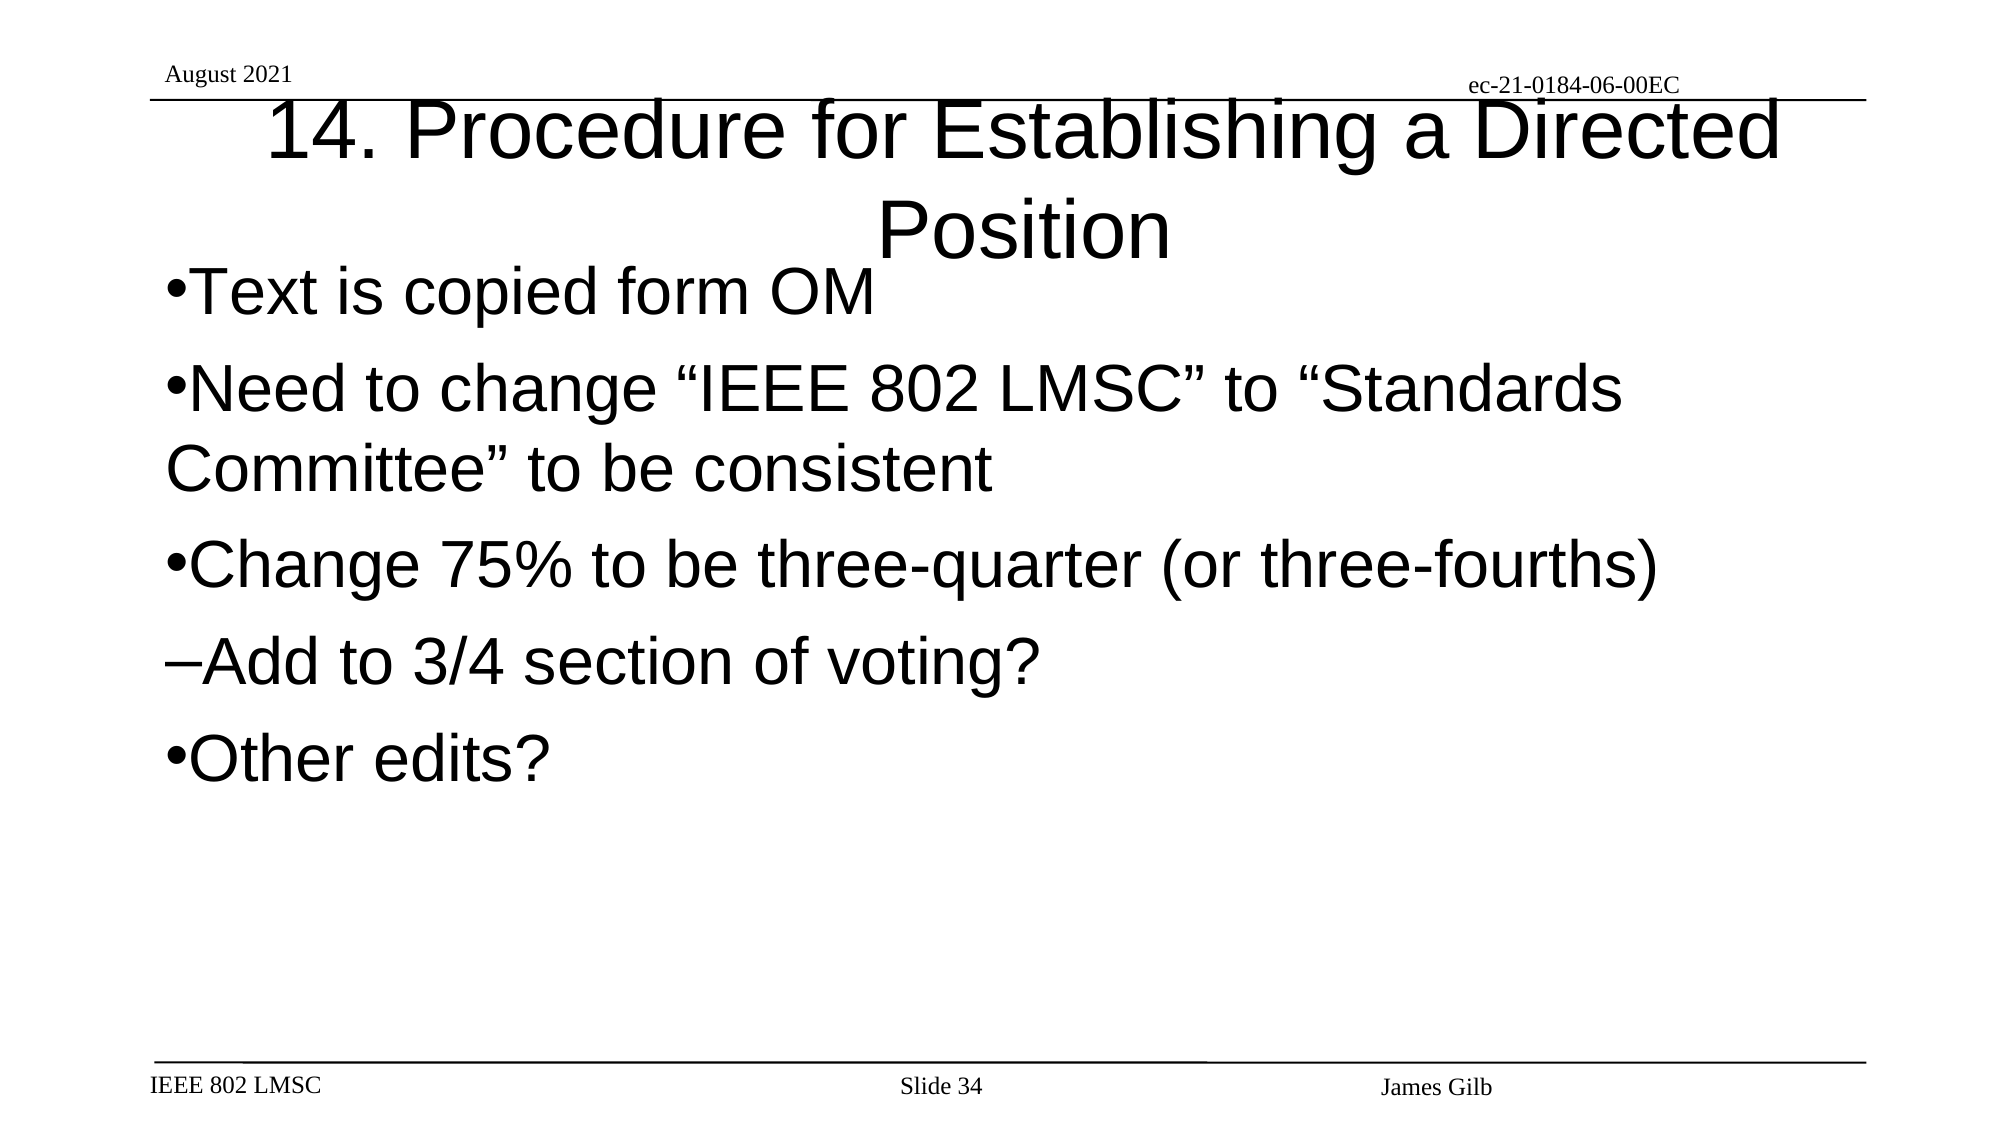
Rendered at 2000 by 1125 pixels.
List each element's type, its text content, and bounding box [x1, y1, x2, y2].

text_box Slide [799, 1069, 1083, 1108]
title 14. Procedure for Establishing a Directed Position [149, 67, 1900, 239]
list Text is copied form OM Need to change “IEEE 802 LMSC” to “Standards Committee” to be consistent Change 75% to be three-quarter (or three-fourths) Add to 3/4 section of voting? Other edits? [149, 239, 1900, 1051]
